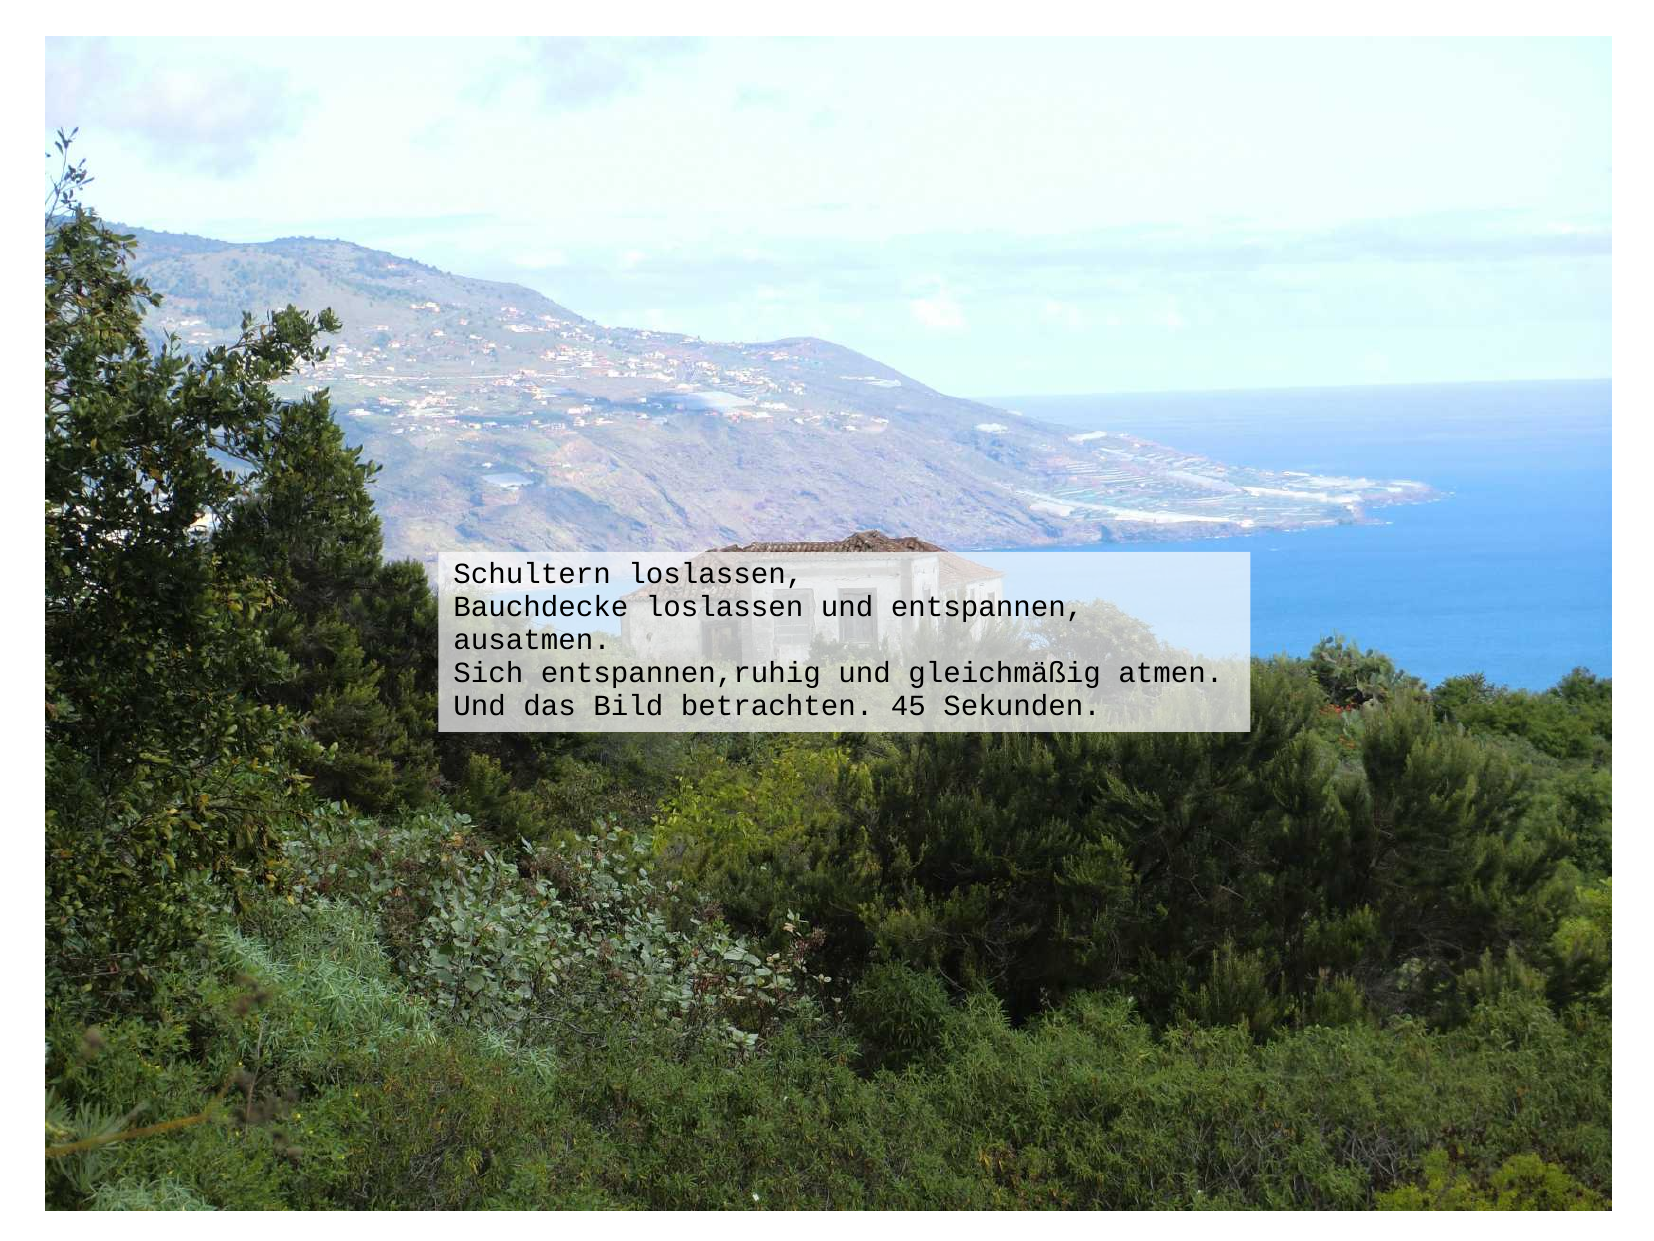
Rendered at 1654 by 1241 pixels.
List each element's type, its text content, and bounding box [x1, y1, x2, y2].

text_box Schultern loslassen, Bauchdecke loslassen und entspannen, ausatmen. Sich entspannen,ruhig und gleichmäßig atmen. Und das Bild betrachten. 45 Sekunden. [438, 551, 1251, 732]
picture [45, 36, 1612, 1211]
